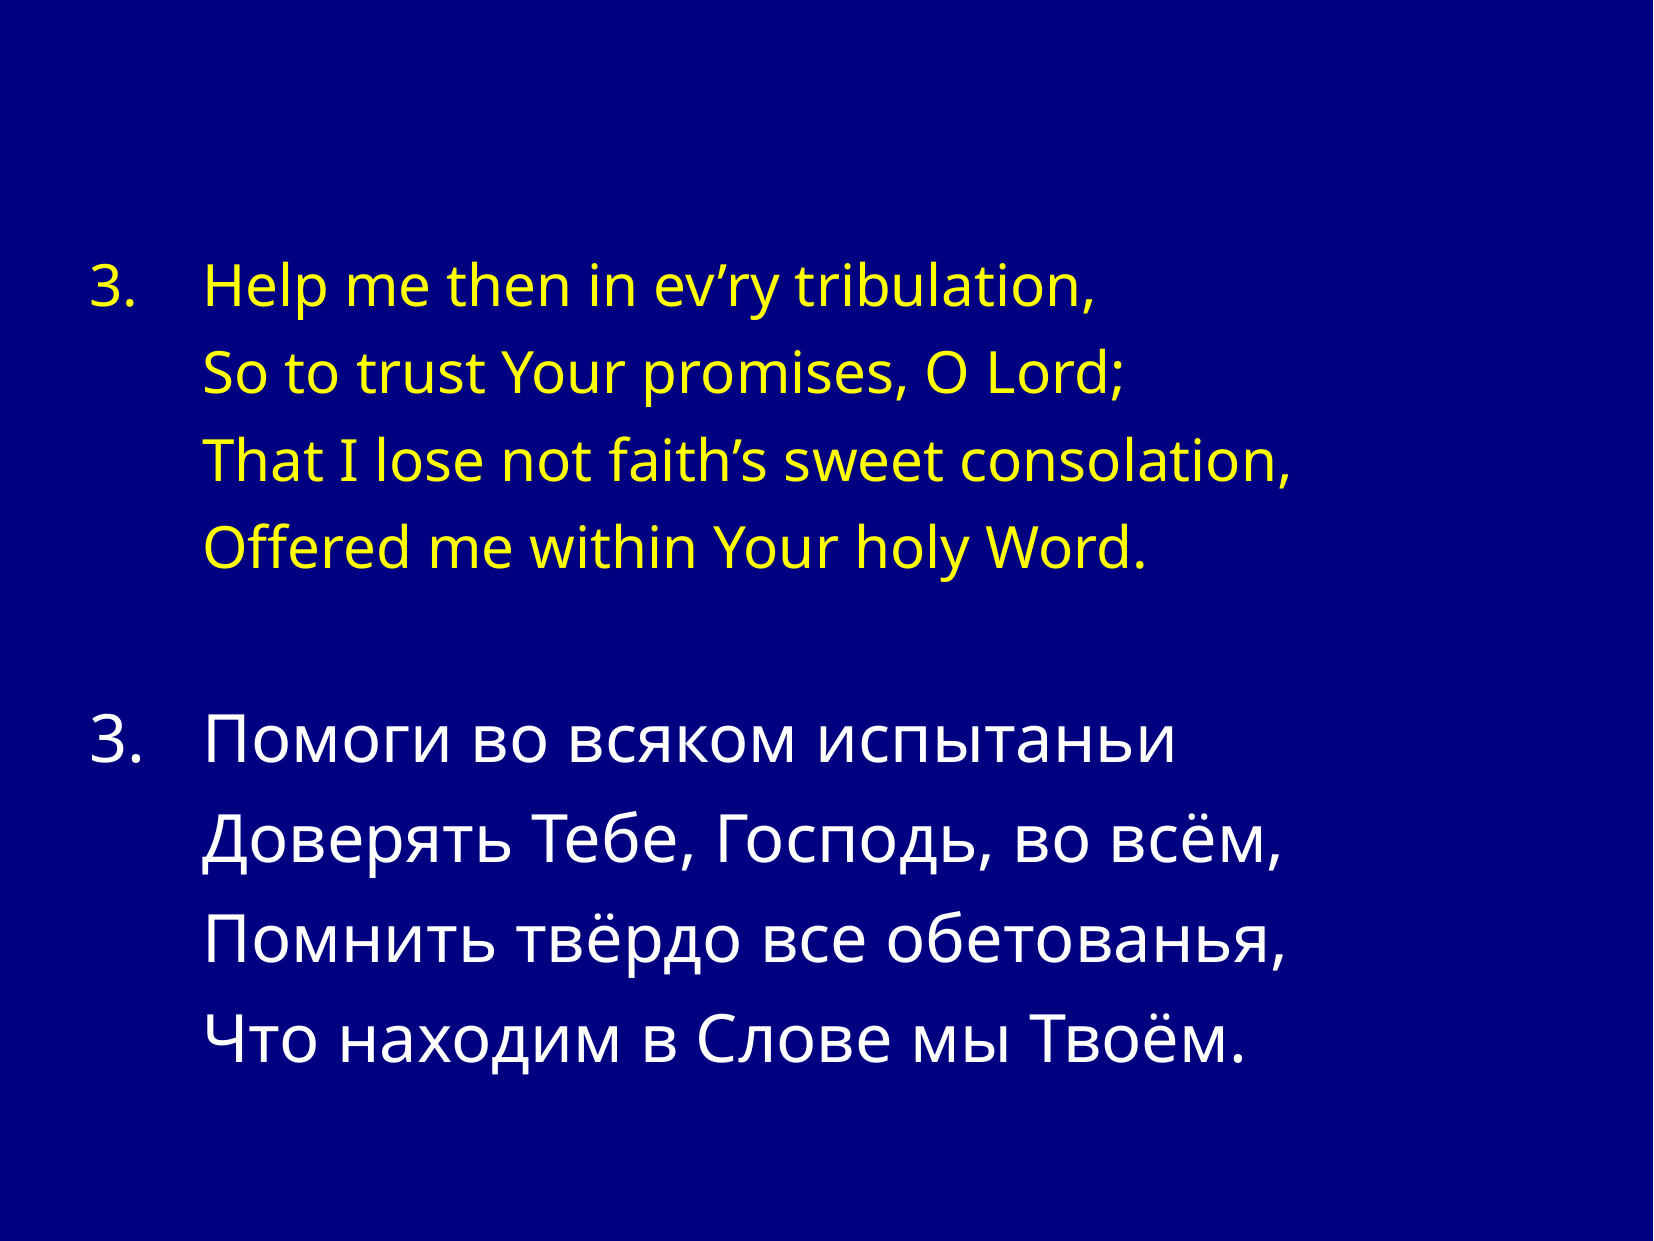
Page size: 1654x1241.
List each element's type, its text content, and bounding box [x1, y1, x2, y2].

text_box 3. Помоги во всяком испытаньи Доверять Тебе, Господь, во всём, Помнить твёрдо все обетованья, Что находим в Слове мы Твоём. [75, 675, 1576, 1163]
text_box 3. Help me then in ev’ry tribulation, So to trust Your promises, O Lord; That I lose not faith’s sweet consolation, Offered me within Your holy Word. [75, 150, 1576, 638]
